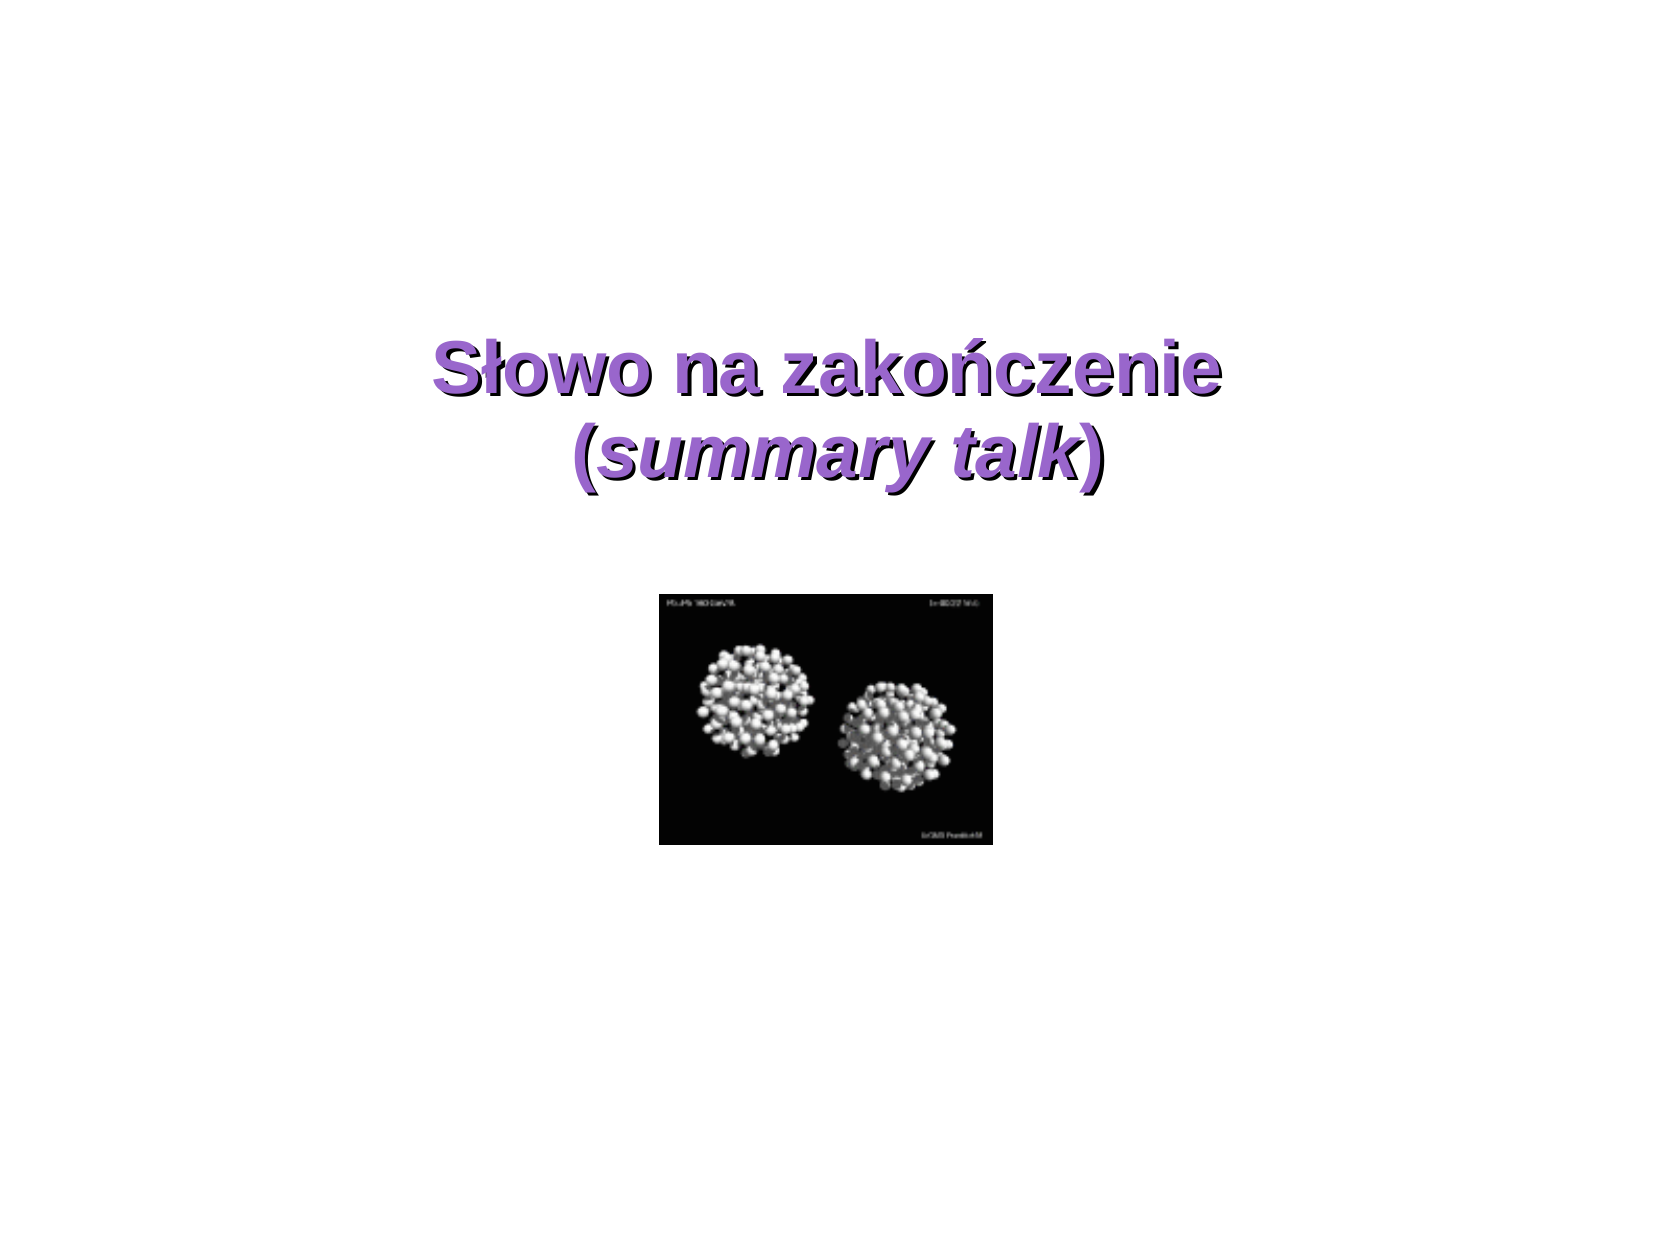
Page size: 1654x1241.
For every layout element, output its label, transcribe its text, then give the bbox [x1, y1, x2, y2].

text_box Słowo na zakończenie (summary talk) [144, 317, 1532, 585]
picture [659, 594, 993, 845]
